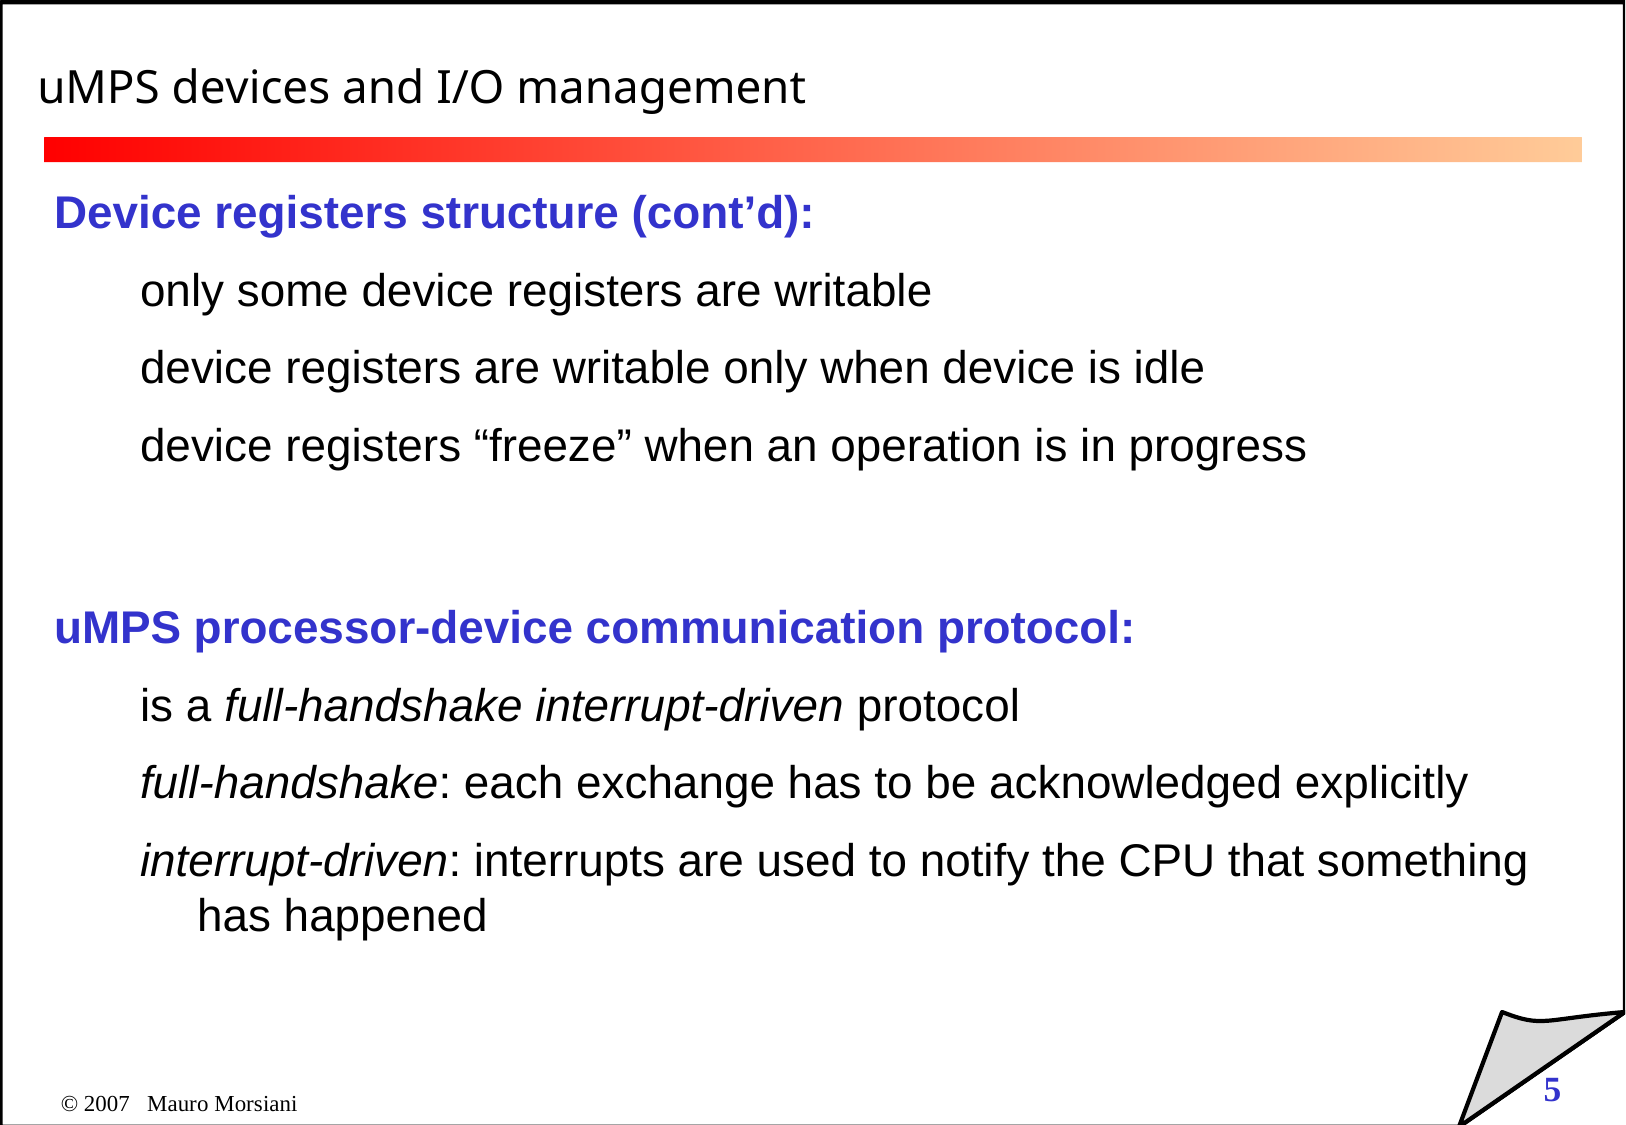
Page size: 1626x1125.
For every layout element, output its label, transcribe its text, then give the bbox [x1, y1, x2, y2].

title uMPS devices and I/O management [37, 44, 1588, 131]
list Device registers structure (cont’d): only some device registers are writable device registers are writable only when device is idle device registers “freeze” when an operation is in progress uMPS processor-device communication protocol: is a full-handshake interrupt-driven protocol full-handshake: each exchange has to be acknowledged explicitly interrupt-driven: interrupts are used to notify the CPU that something has happened [54, 187, 1571, 1124]
